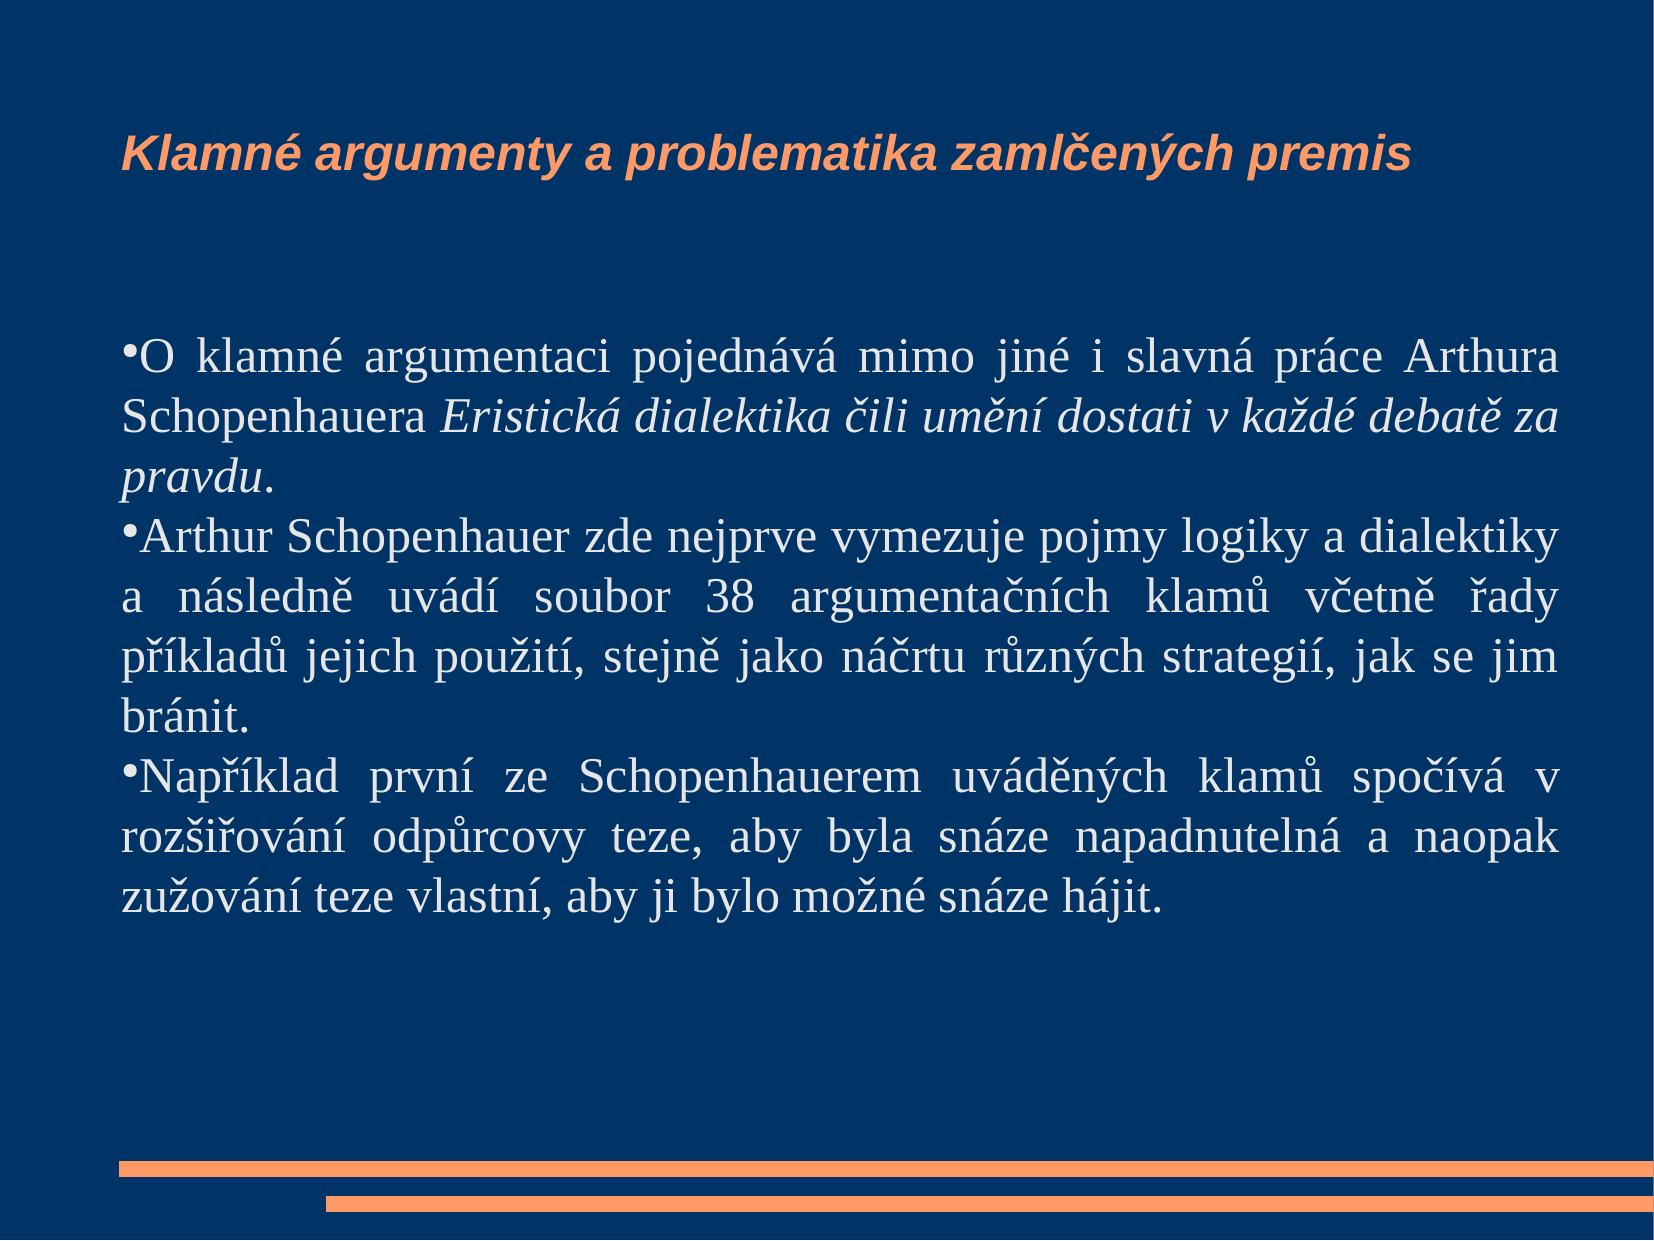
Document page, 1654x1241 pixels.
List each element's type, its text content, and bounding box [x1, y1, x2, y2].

list O klamné argumentaci pojednává mimo jiné i slavná práce Arthura Schopenhauera Eristická dialektika čili umění dostati v každé debatě za pravdu. Arthur Schopenhauer zde nejprve vymezuje pojmy logiky a dialektiky a následně uvádí soubor 38 argumentačních klamů včetně řady příkladů jejich použití, stejně jako náčrtu různých strategií, jak se jim bránit. Například první ze Schopenhauerem uváděných klamů spočívá v rozšiřování odpůrcovy teze, aby byla snáze napadnutelná a naopak zužování teze vlastní, aby ji bylo možné snáze hájit. [121, 322, 1561, 1132]
title Klamné argumenty a problematika zamlčených premis [121, 46, 1534, 254]
